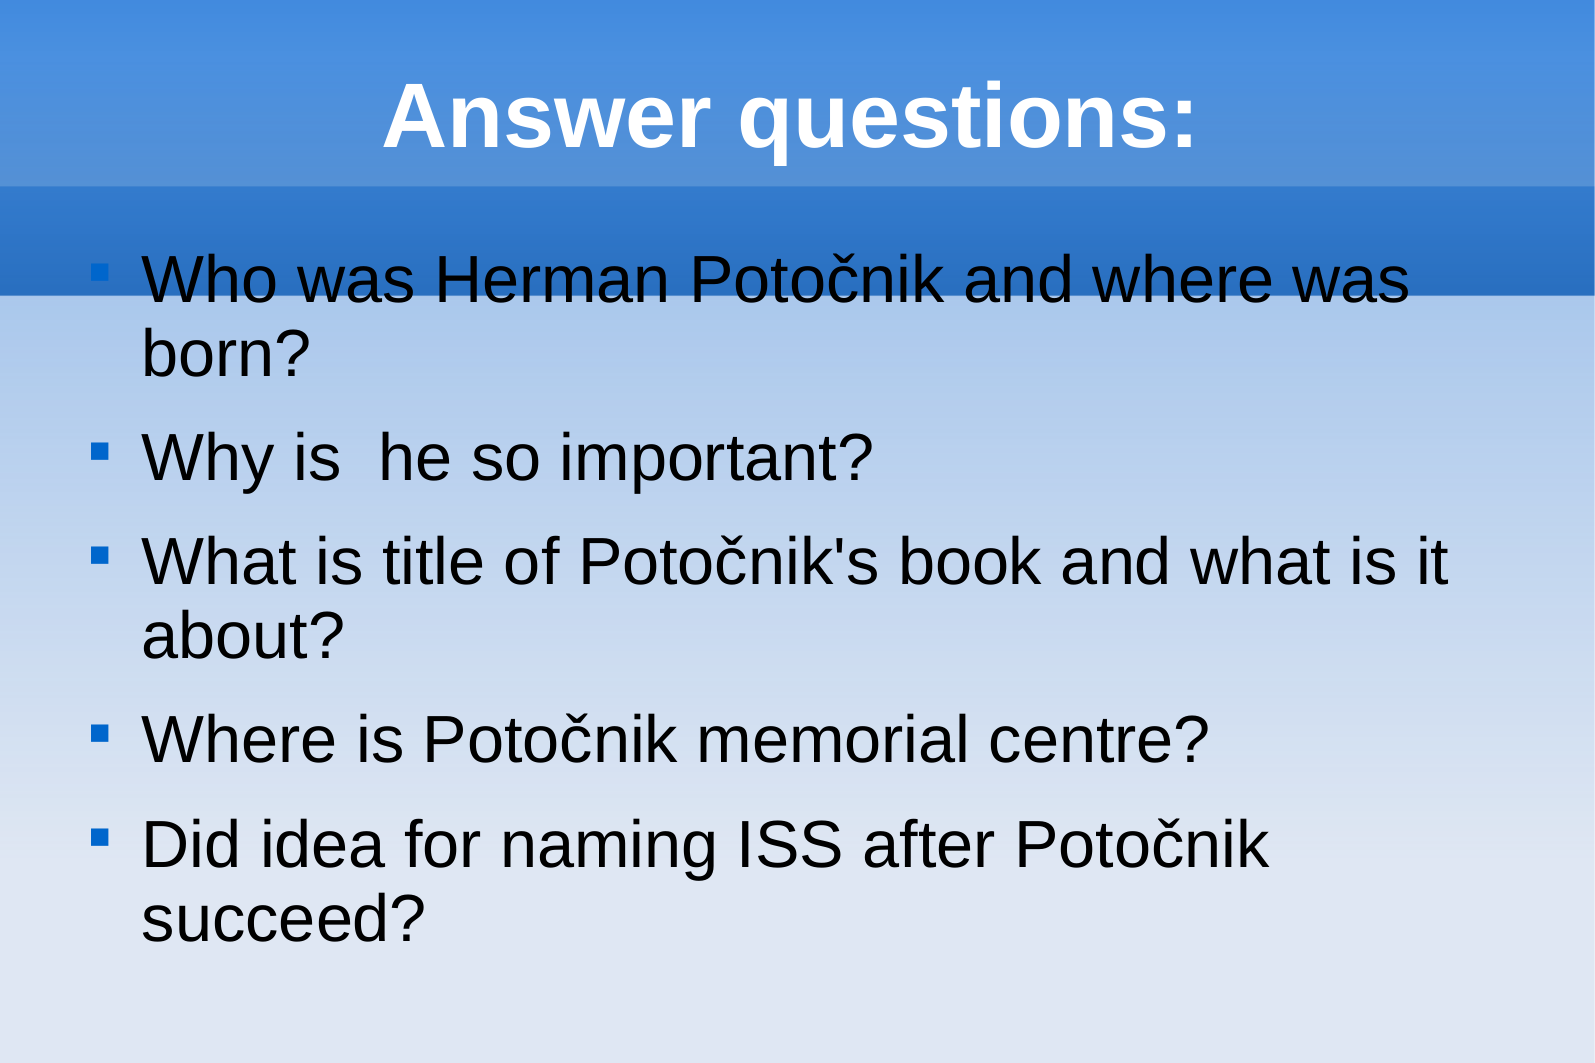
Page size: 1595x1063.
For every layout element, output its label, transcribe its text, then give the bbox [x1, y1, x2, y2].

list Who was Herman Potočnik and where was born? Why is he so important? What is title of Potočnik's book and what is it about? Where is Potočnik memorial centre? Did idea for naming ISS after Potočnik succeed? [70, 237, 1506, 975]
picture [0, 0, 1595, 1063]
title Answer questions: [73, 24, 1509, 203]
